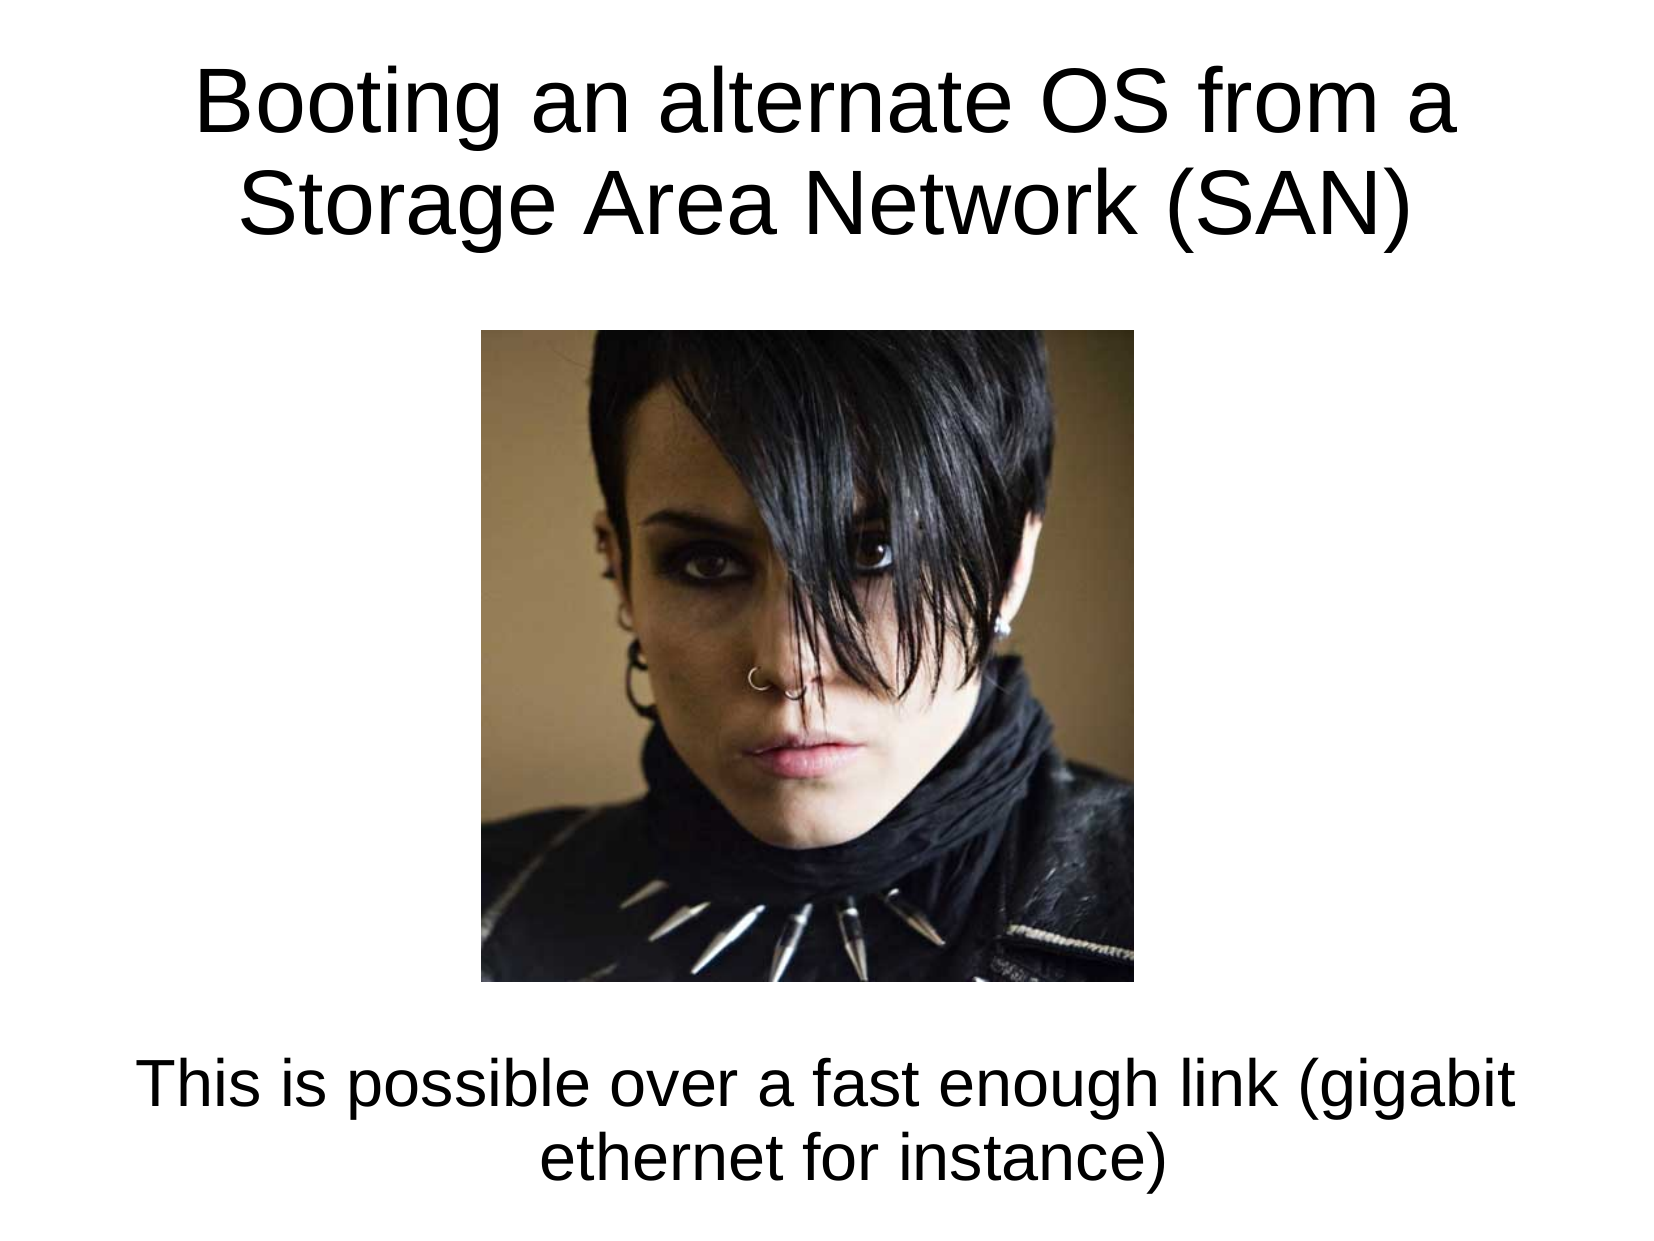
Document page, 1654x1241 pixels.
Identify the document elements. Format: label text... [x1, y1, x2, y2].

picture [481, 330, 1134, 982]
title Booting an alternate OS from a Storage Area Network (SAN) [82, 49, 1571, 257]
subtitle This is possible over a fast enough link (gigabit ethernet for instance) [82, 1046, 1571, 1196]
